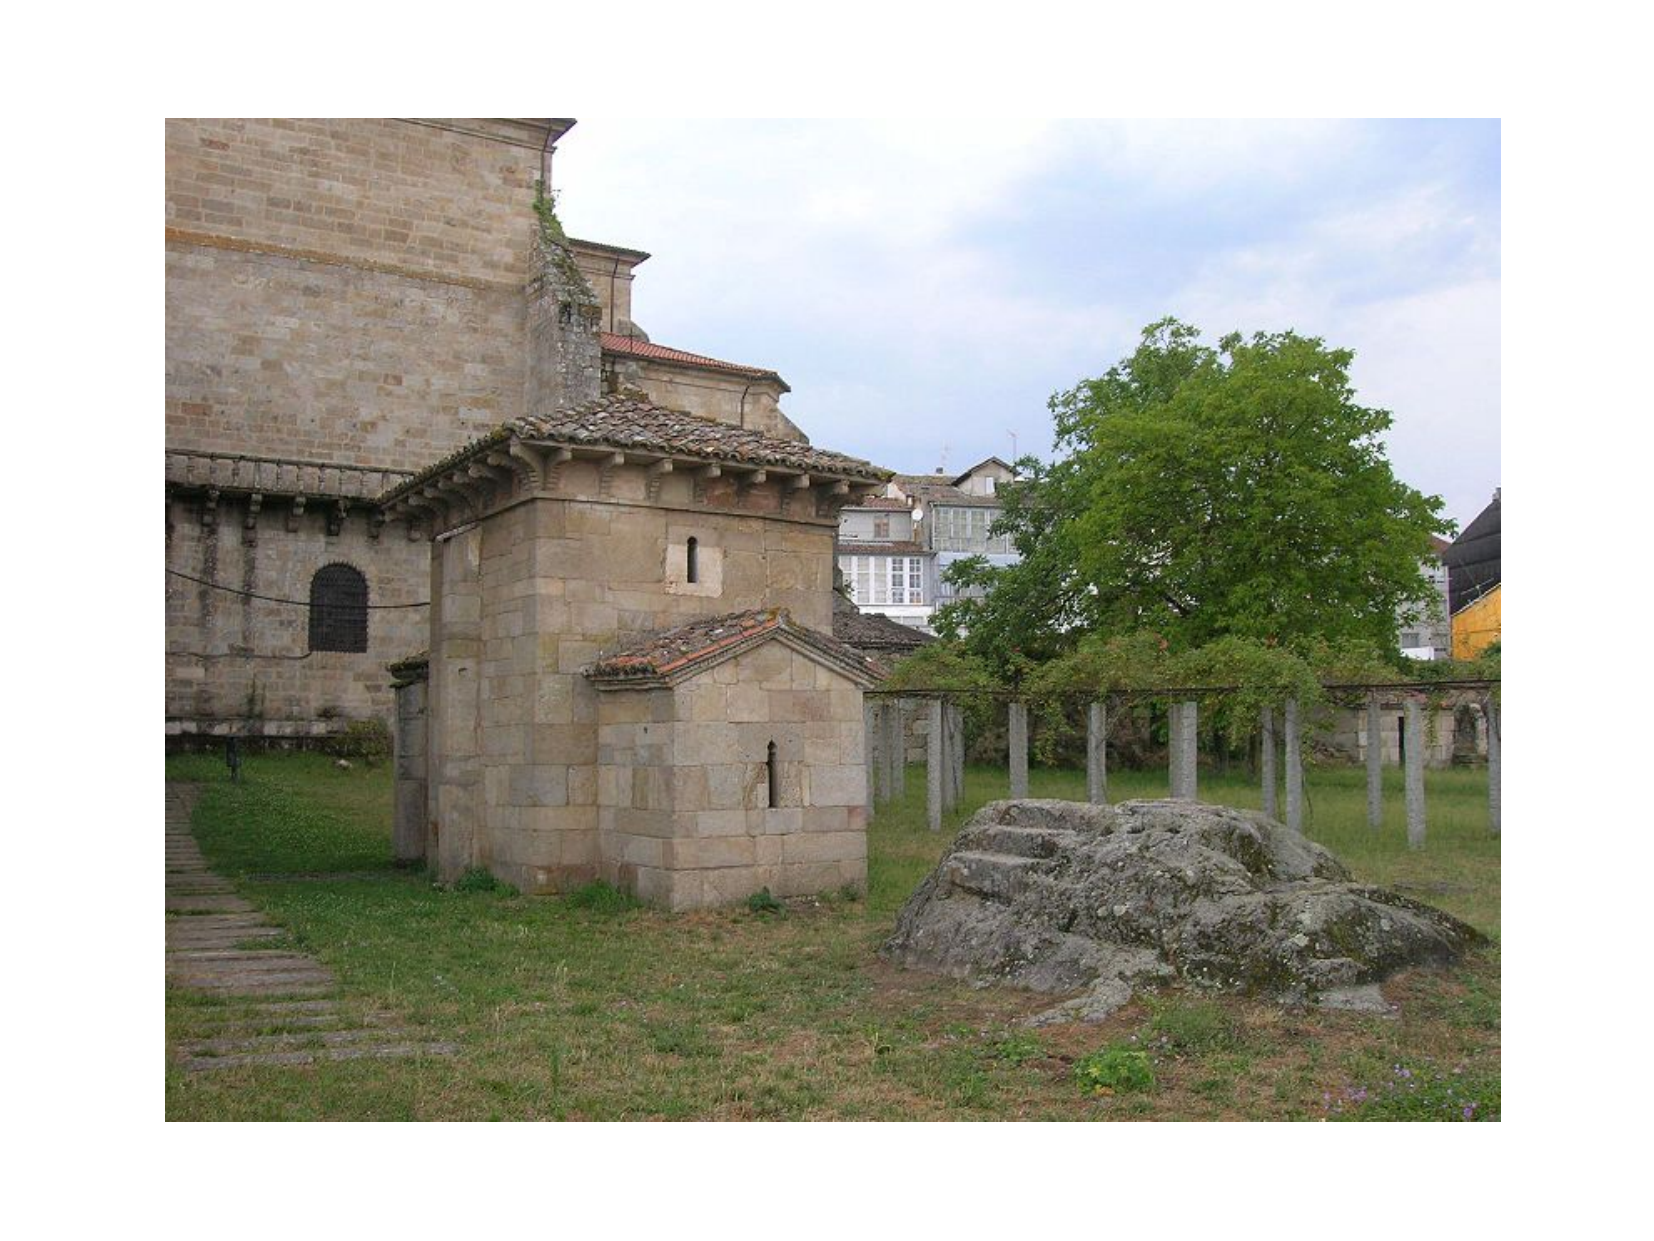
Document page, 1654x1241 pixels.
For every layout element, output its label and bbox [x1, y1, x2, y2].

picture [165, 118, 1501, 1123]
